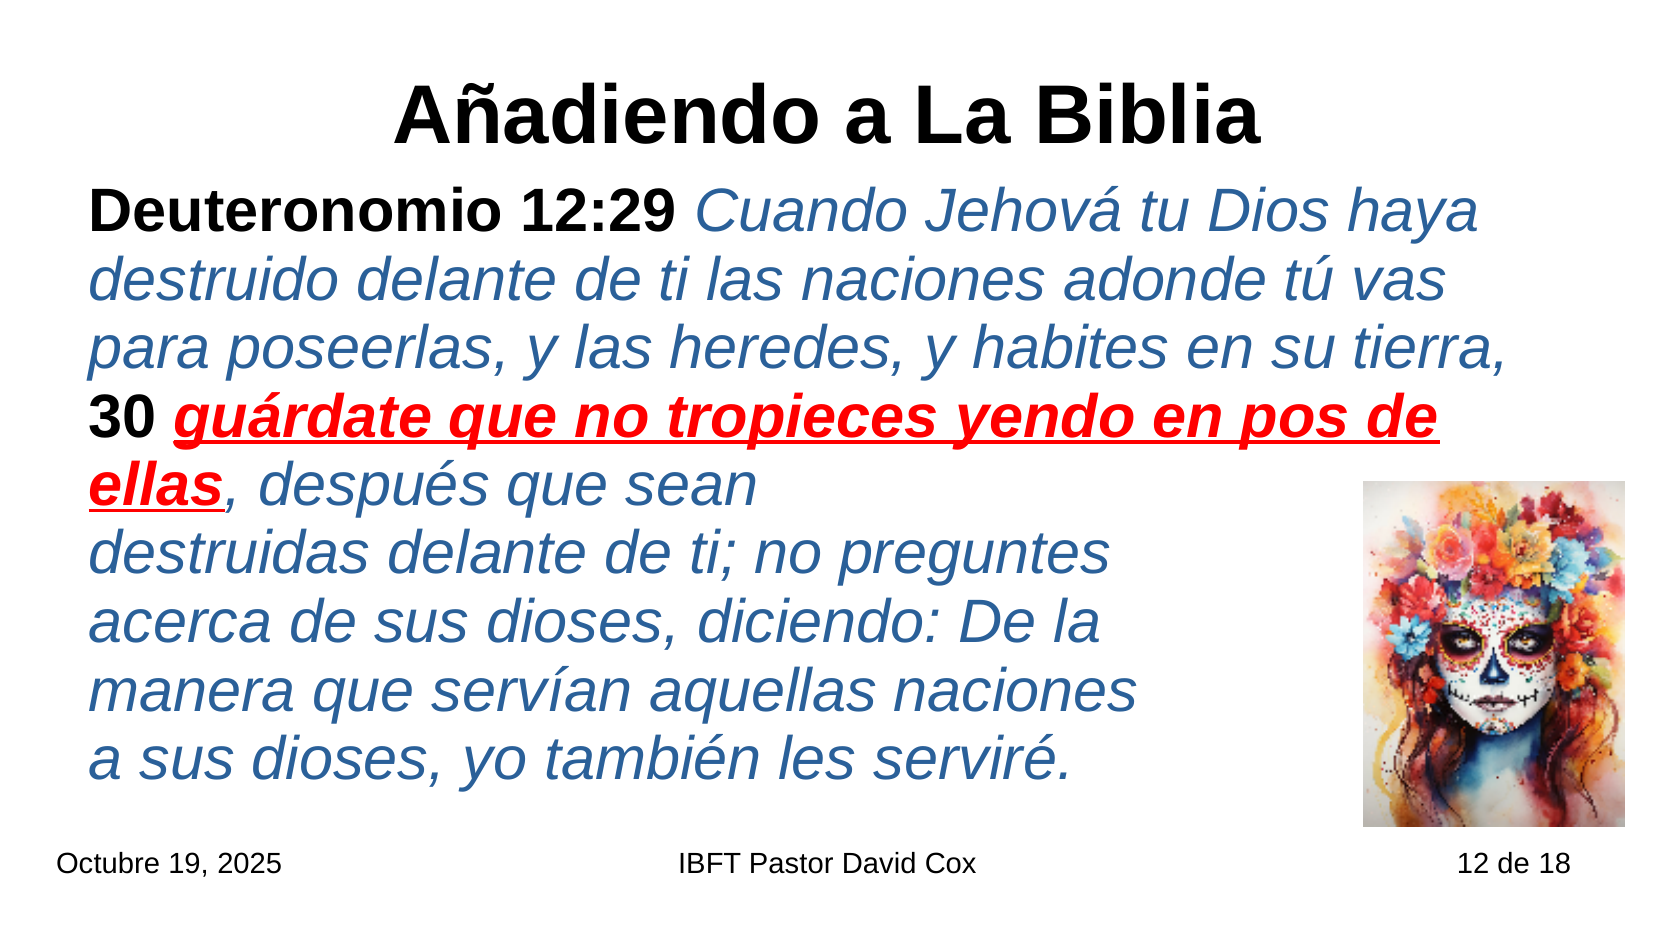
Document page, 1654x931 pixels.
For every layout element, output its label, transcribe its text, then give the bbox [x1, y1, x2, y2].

list Deuteronomio 12:29 Cuando Jehová tu Dios haya destruido delante de ti las naciones adonde tú vas para poseerlas, y las heredes, y habites en su tierra, 30 guárdate que no tropieces yendo en pos de ellas, después que sean destruidas delante de ti; no preguntes acerca de sus dioses, diciendo: De la manera que servían aquellas naciones a sus dioses, yo también les serviré. [88, 175, 1571, 798]
title Añadiendo a La Biblia [82, 37, 1571, 193]
picture [1363, 481, 1625, 827]
